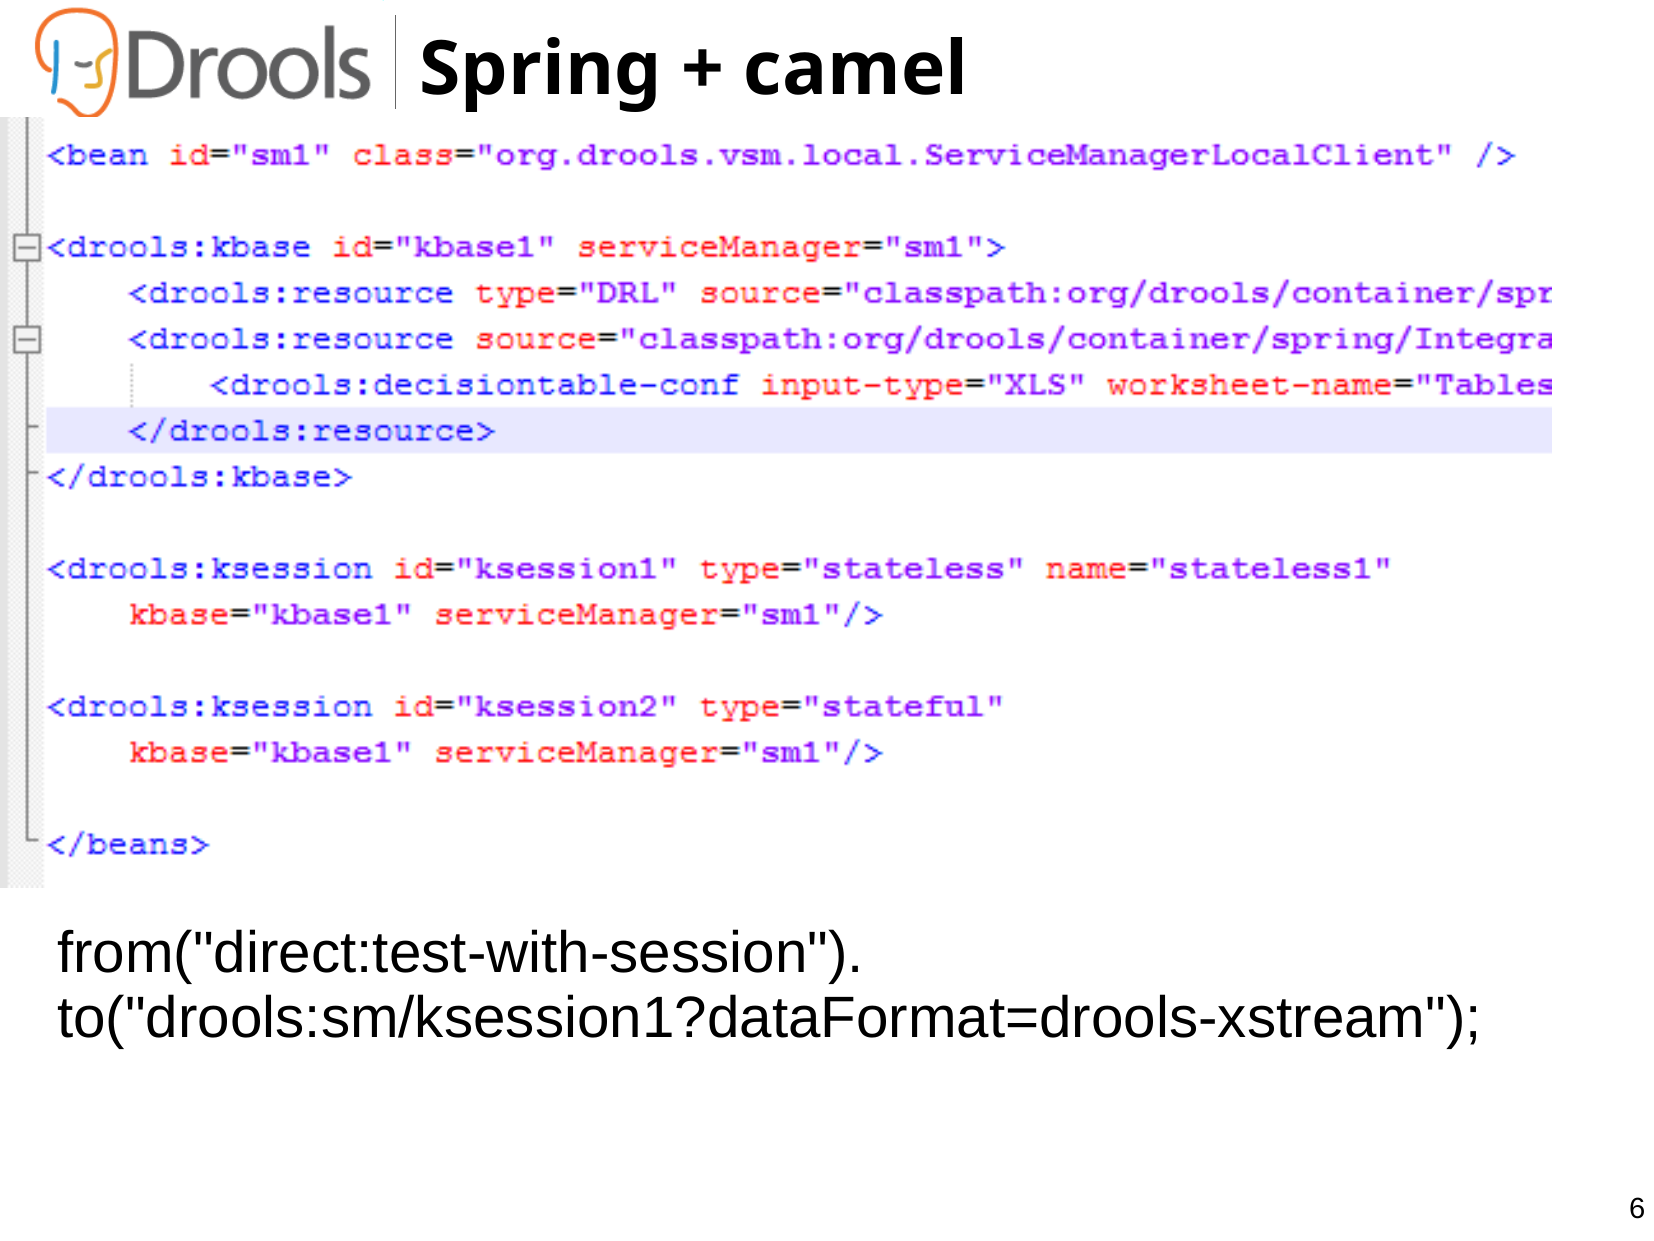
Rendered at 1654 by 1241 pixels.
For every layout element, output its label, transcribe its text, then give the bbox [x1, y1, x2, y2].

title Spring + camel [419, 12, 1630, 118]
text_box from("direct:test-with-session"). to("drools:sm/ksession1?dataFormat=drools-xstream"); [42, 911, 1594, 1121]
picture [0, 0, 1552, 888]
